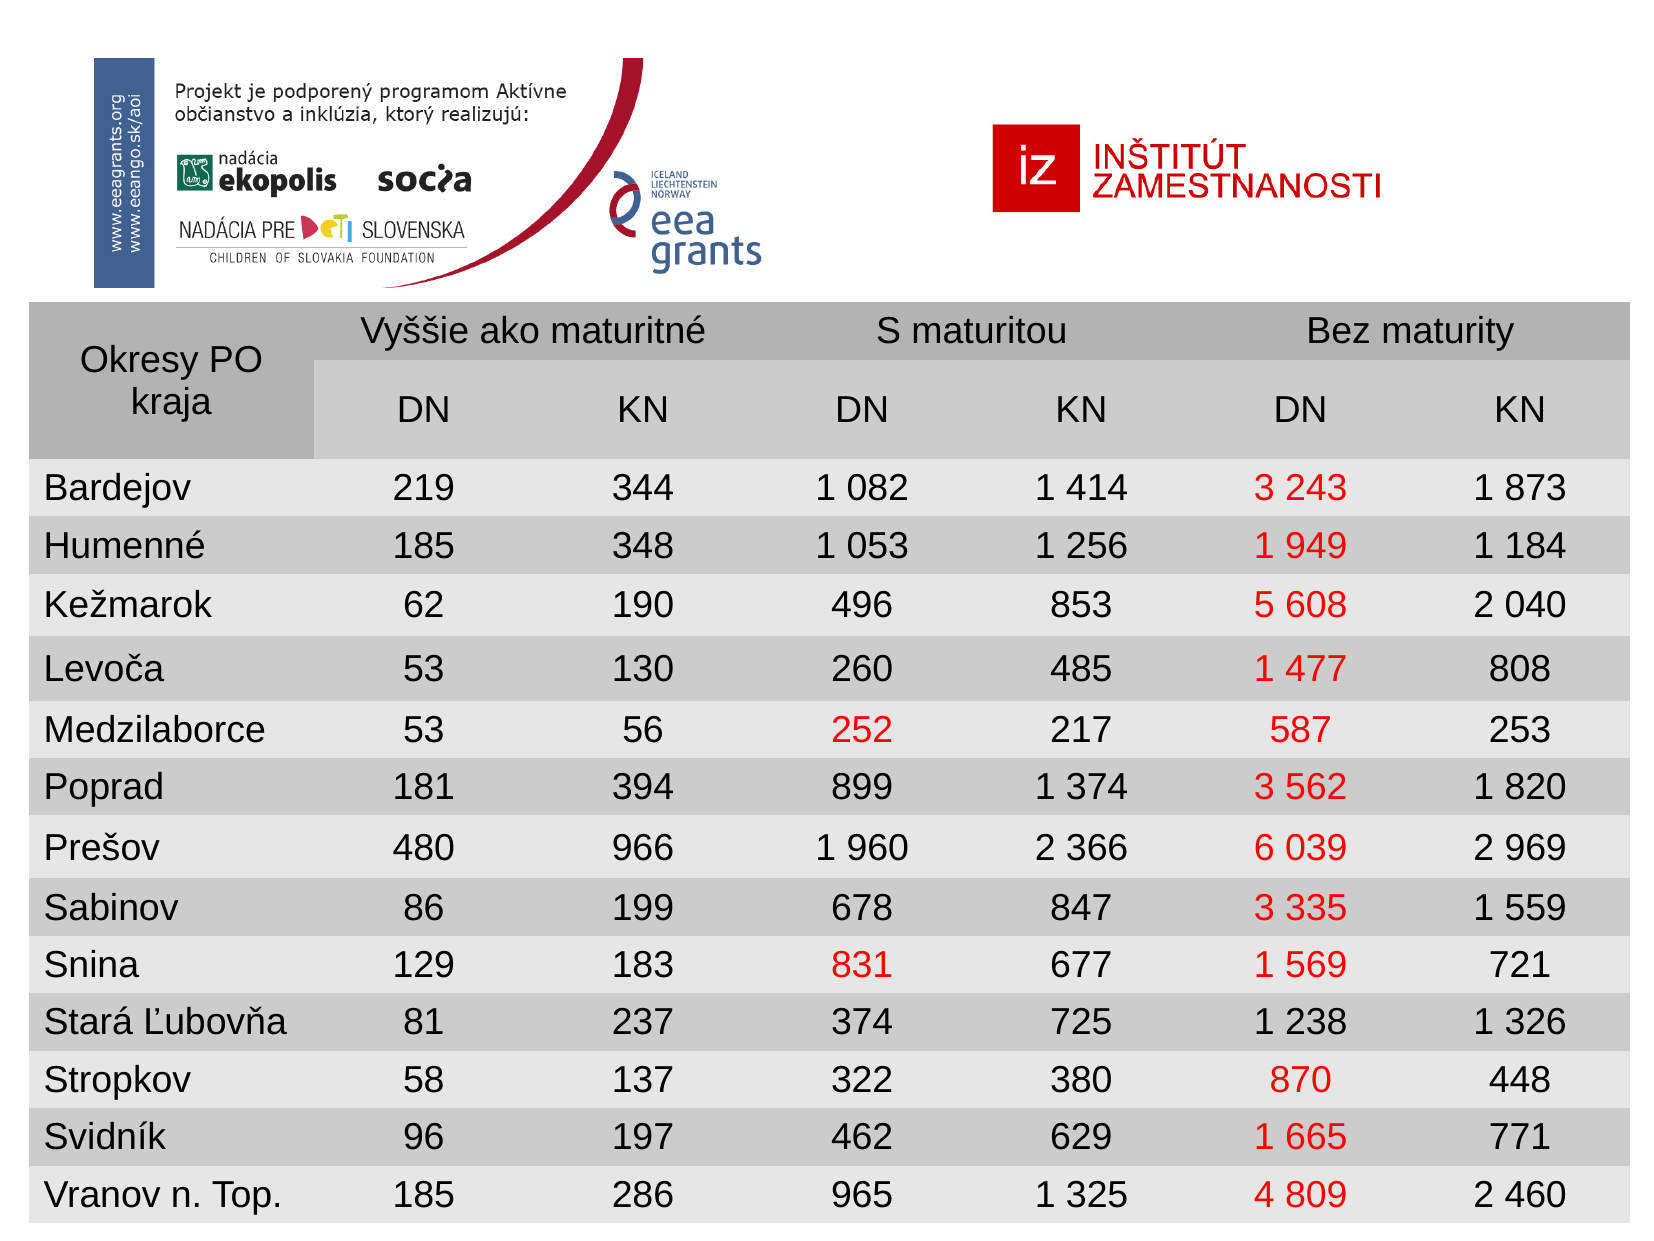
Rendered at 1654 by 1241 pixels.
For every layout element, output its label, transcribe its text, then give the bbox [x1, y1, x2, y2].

table_cell 721 [1410, 936, 1630, 993]
table_cell 181 [314, 758, 533, 815]
table_cell 1 082 [753, 459, 972, 516]
table_cell 286 [533, 1166, 753, 1223]
table_cell 965 [753, 1166, 972, 1223]
table_cell 1 325 [972, 1166, 1191, 1223]
table_cell 217 [972, 701, 1191, 758]
picture [944, 47, 1427, 284]
table_header Vyššie ako maturitné [314, 302, 753, 360]
table_cell 137 [533, 1051, 753, 1108]
table_cell 1 184 [1410, 516, 1630, 574]
table_cell 374 [753, 993, 972, 1051]
table_cell 1 238 [1191, 993, 1410, 1051]
table_cell 3 243 [1191, 459, 1410, 516]
table_cell 81 [314, 993, 533, 1051]
table_cell 183 [533, 936, 753, 993]
table_cell 480 [314, 815, 533, 878]
table_cell 485 [972, 636, 1191, 701]
table_cell 53 [314, 701, 533, 758]
table_cell Stará Ľubovňa [29, 993, 314, 1051]
table_cell 1 820 [1410, 758, 1630, 815]
table_cell 1 569 [1191, 936, 1410, 993]
table_cell 344 [533, 459, 753, 516]
table_cell Kežmarok [29, 574, 314, 636]
table_cell 1 960 [753, 815, 972, 878]
table_cell 58 [314, 1051, 533, 1108]
table_cell 771 [1410, 1108, 1630, 1166]
table_cell 831 [753, 936, 972, 993]
table_cell 3 335 [1191, 878, 1410, 936]
table_cell 725 [972, 993, 1191, 1051]
table_cell Snina [29, 936, 314, 993]
table_cell 130 [533, 636, 753, 701]
table_cell 252 [753, 701, 972, 758]
table_cell 2 040 [1410, 574, 1630, 636]
table_cell 678 [753, 878, 972, 936]
table_header Bez maturity [1191, 302, 1630, 360]
table_cell 56 [533, 701, 753, 758]
table_cell 260 [753, 636, 972, 701]
table_cell 185 [314, 516, 533, 574]
table_cell 1 256 [972, 516, 1191, 574]
subtitle [94, 218, 1583, 302]
table_cell KN [972, 360, 1191, 459]
table_cell 1 053 [753, 516, 972, 574]
table_cell 86 [314, 878, 533, 936]
table_cell 496 [753, 574, 972, 636]
table_cell 808 [1410, 636, 1630, 701]
table_header S maturitou [753, 302, 1191, 360]
table_cell Medzilaborce [29, 701, 314, 758]
table_cell 966 [533, 815, 753, 878]
table_cell 3 562 [1191, 758, 1410, 815]
table_cell 62 [314, 574, 533, 636]
table_cell 219 [314, 459, 533, 516]
table_cell 2 366 [972, 815, 1191, 878]
table_cell 394 [533, 758, 753, 815]
table_cell 587 [1191, 701, 1410, 758]
table_cell 462 [753, 1108, 972, 1166]
table_cell 129 [314, 936, 533, 993]
table_cell 380 [972, 1051, 1191, 1108]
table_cell 5 608 [1191, 574, 1410, 636]
table_cell Bardejov [29, 459, 314, 516]
table_cell 190 [533, 574, 753, 636]
table_cell DN [753, 360, 972, 459]
table_cell 1 374 [972, 758, 1191, 815]
table_cell 629 [972, 1108, 1191, 1166]
table_cell 448 [1410, 1051, 1630, 1108]
table_cell 199 [533, 878, 753, 936]
table_cell DN [1191, 360, 1410, 459]
table_cell 4 809 [1191, 1166, 1410, 1223]
table_cell 2 969 [1410, 815, 1630, 878]
table_cell Stropkov [29, 1051, 314, 1108]
table_cell 322 [753, 1051, 972, 1108]
table_cell 899 [753, 758, 972, 815]
table_cell Vranov n. Top. [29, 1166, 314, 1223]
table_cell Poprad [29, 758, 314, 815]
table_cell Levoča [29, 636, 314, 701]
table_cell 1 665 [1191, 1108, 1410, 1166]
table_cell 197 [533, 1108, 753, 1166]
table_cell 348 [533, 516, 753, 574]
table_cell 185 [314, 1166, 533, 1223]
table_cell 1 326 [1410, 993, 1630, 1051]
table_cell Prešov [29, 815, 314, 878]
table_cell 6 039 [1191, 815, 1410, 878]
table_cell KN [533, 360, 753, 459]
table_cell 1 949 [1191, 516, 1410, 574]
table_cell 1 414 [972, 459, 1191, 516]
table_cell Sabinov [29, 878, 314, 936]
table_cell 2 460 [1410, 1166, 1630, 1223]
table_header Okresy PO kraja [29, 302, 314, 459]
table_cell Humenné [29, 516, 314, 574]
table_cell 1 873 [1410, 459, 1630, 516]
table_cell 253 [1410, 701, 1630, 758]
table_cell 847 [972, 878, 1191, 936]
table_cell 96 [314, 1108, 533, 1166]
table_cell KN [1410, 360, 1630, 459]
table_cell 677 [972, 936, 1191, 993]
table_cell 1 559 [1410, 878, 1630, 936]
table_cell 237 [533, 993, 753, 1051]
table_cell 53 [314, 636, 533, 701]
table_cell Svidník [29, 1108, 314, 1166]
picture [94, 58, 780, 288]
table_cell DN [314, 360, 533, 459]
table_cell 853 [972, 574, 1191, 636]
table_cell 1 477 [1191, 636, 1410, 701]
table_cell 870 [1191, 1051, 1410, 1108]
